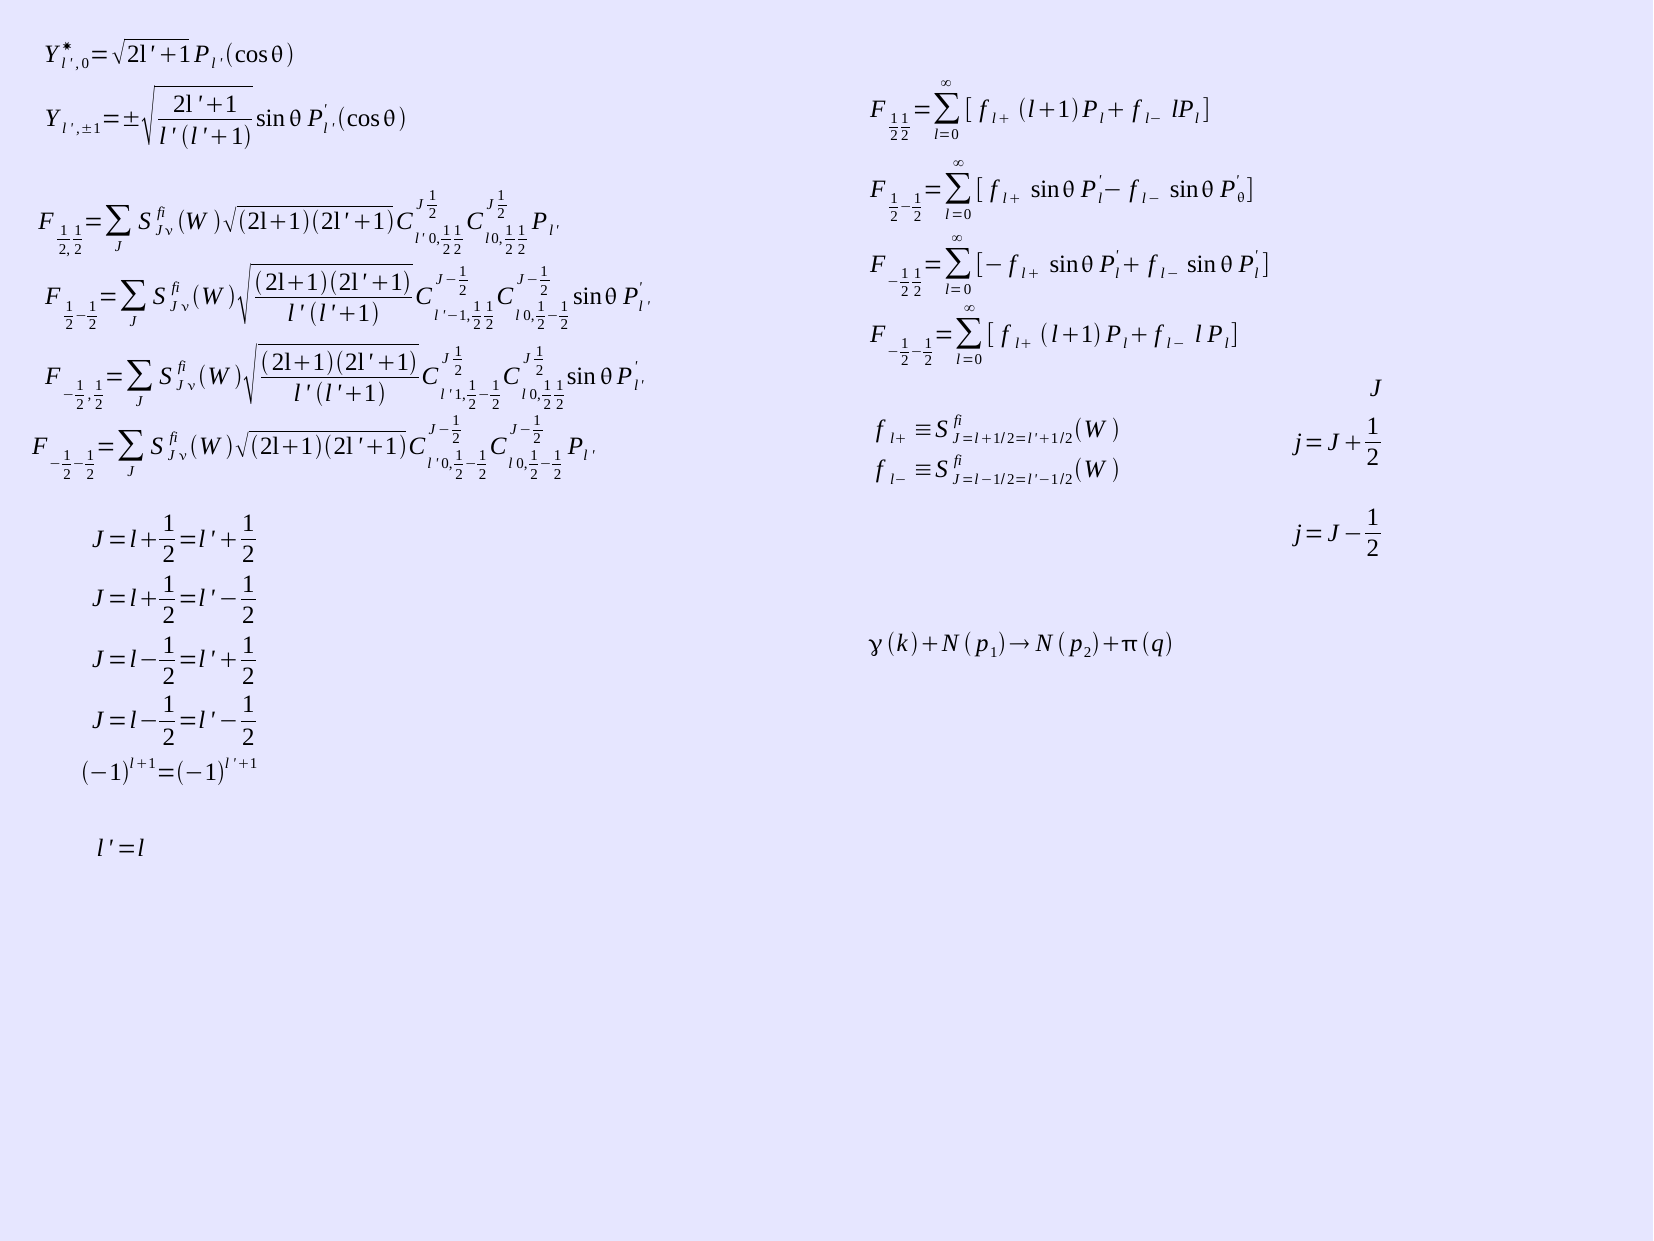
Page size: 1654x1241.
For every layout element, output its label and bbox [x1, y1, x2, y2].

chart [24, 342, 651, 483]
chart [1361, 375, 1388, 403]
chart [781, 595, 1180, 661]
chart [37, 37, 300, 72]
chart [1283, 503, 1388, 563]
chart [84, 509, 263, 751]
chart [37, 262, 656, 333]
chart [30, 187, 565, 258]
chart [862, 155, 1259, 226]
chart [864, 452, 1125, 488]
chart [1283, 412, 1388, 472]
chart [862, 75, 1216, 145]
chart [74, 755, 263, 788]
chart [38, 84, 413, 151]
chart [862, 230, 1275, 370]
chart [90, 835, 150, 863]
chart [864, 412, 1125, 448]
